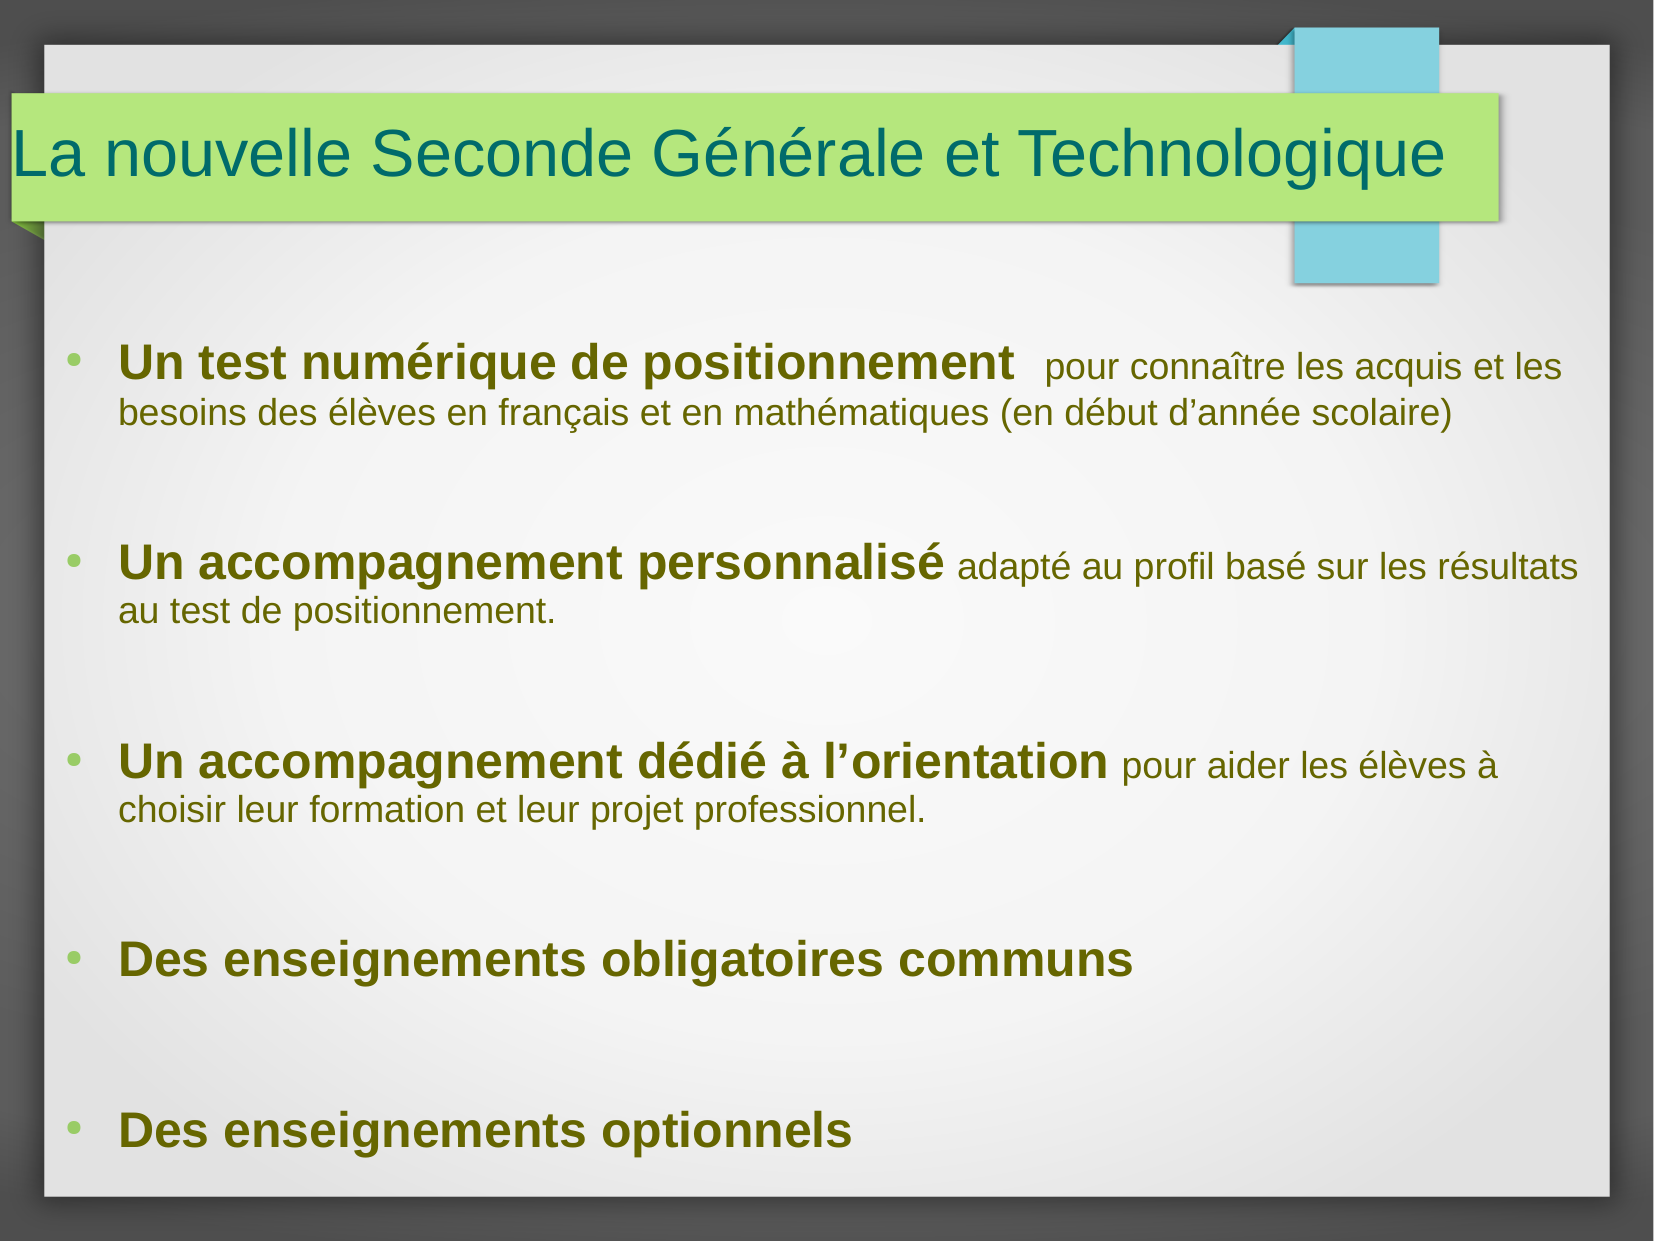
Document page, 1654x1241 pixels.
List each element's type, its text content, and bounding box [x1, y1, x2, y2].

title La nouvelle Seconde Générale et Technologique [11, 69, 1560, 238]
list Un test numérique de positionnement pour connaître les acquis et les besoins des élèves en français et en mathématiques (en début d’année scolaire) Un accompagnement personnalisé adapté au profil basé sur les résultats au test de positionnement. Un accompagnement dédié à l’orientation pour aider les élèves à choisir leur formation et leur projet professionnel. Des enseignements obligatoires communs Des enseignements optionnels [47, 330, 1607, 1158]
picture [0, 0, 1654, 1241]
